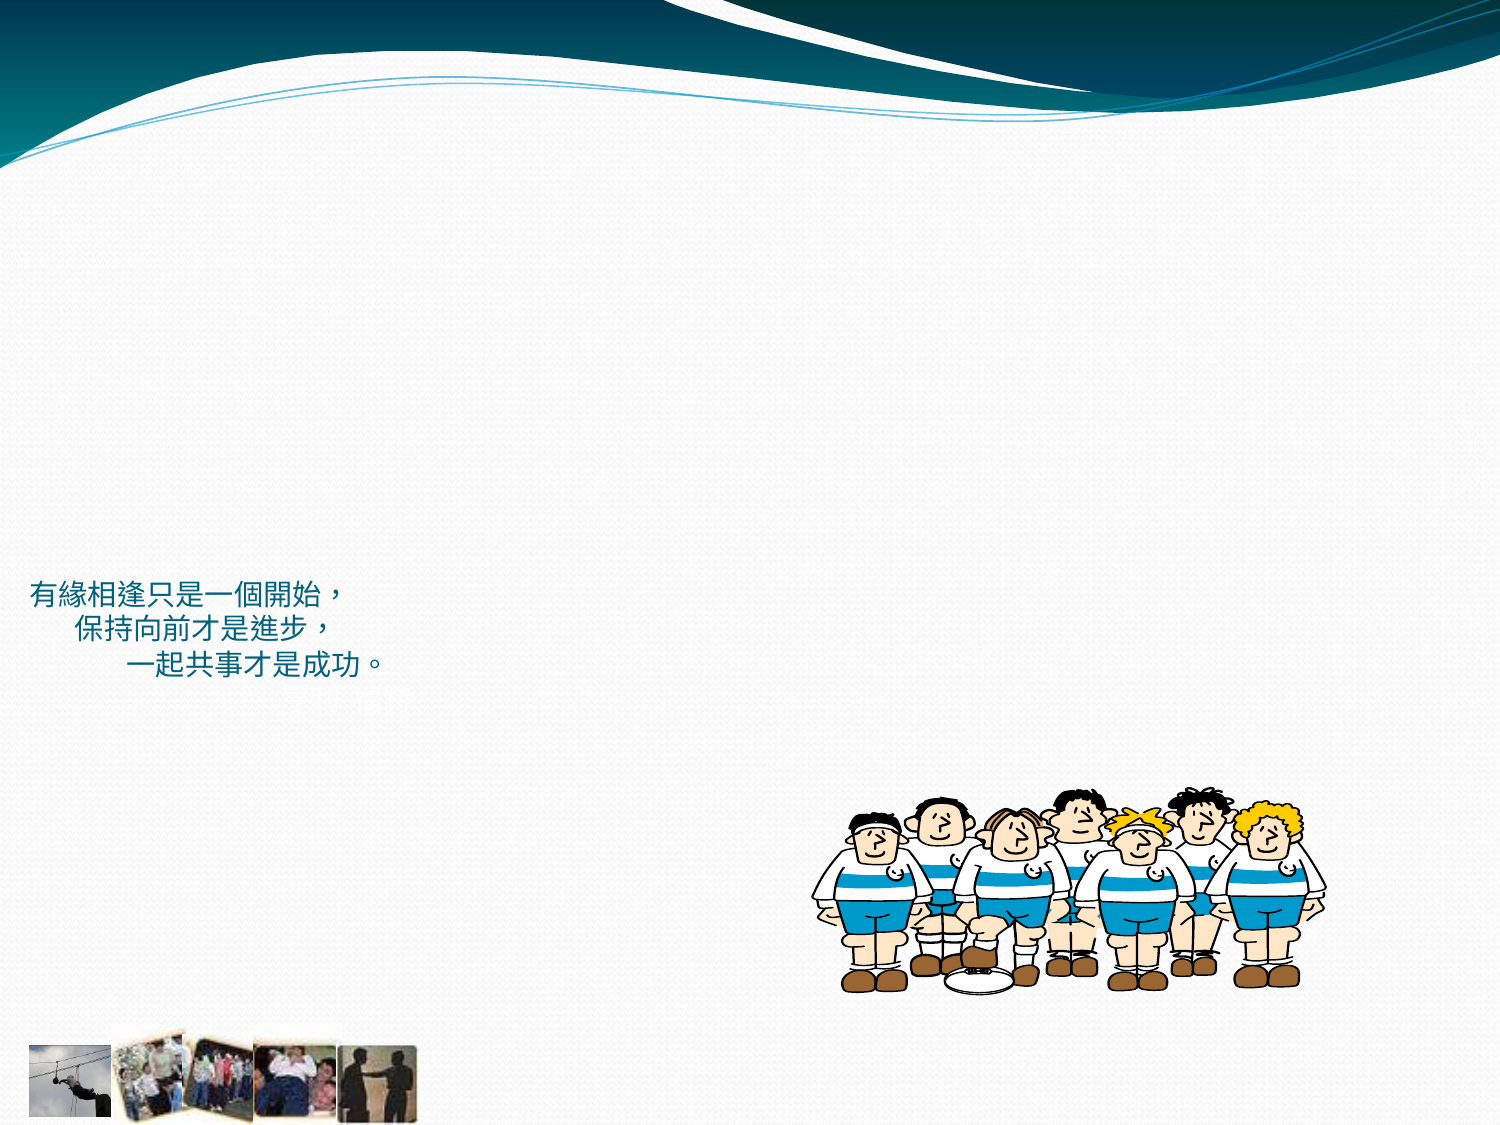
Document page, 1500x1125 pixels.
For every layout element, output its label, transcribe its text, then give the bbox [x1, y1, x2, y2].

chart [809, 787, 1329, 997]
title 有緣相逢只是一個開始， 保持向前才是進步， 一起共事才是成功。 --亨利 福特 [29, 385, 1335, 717]
